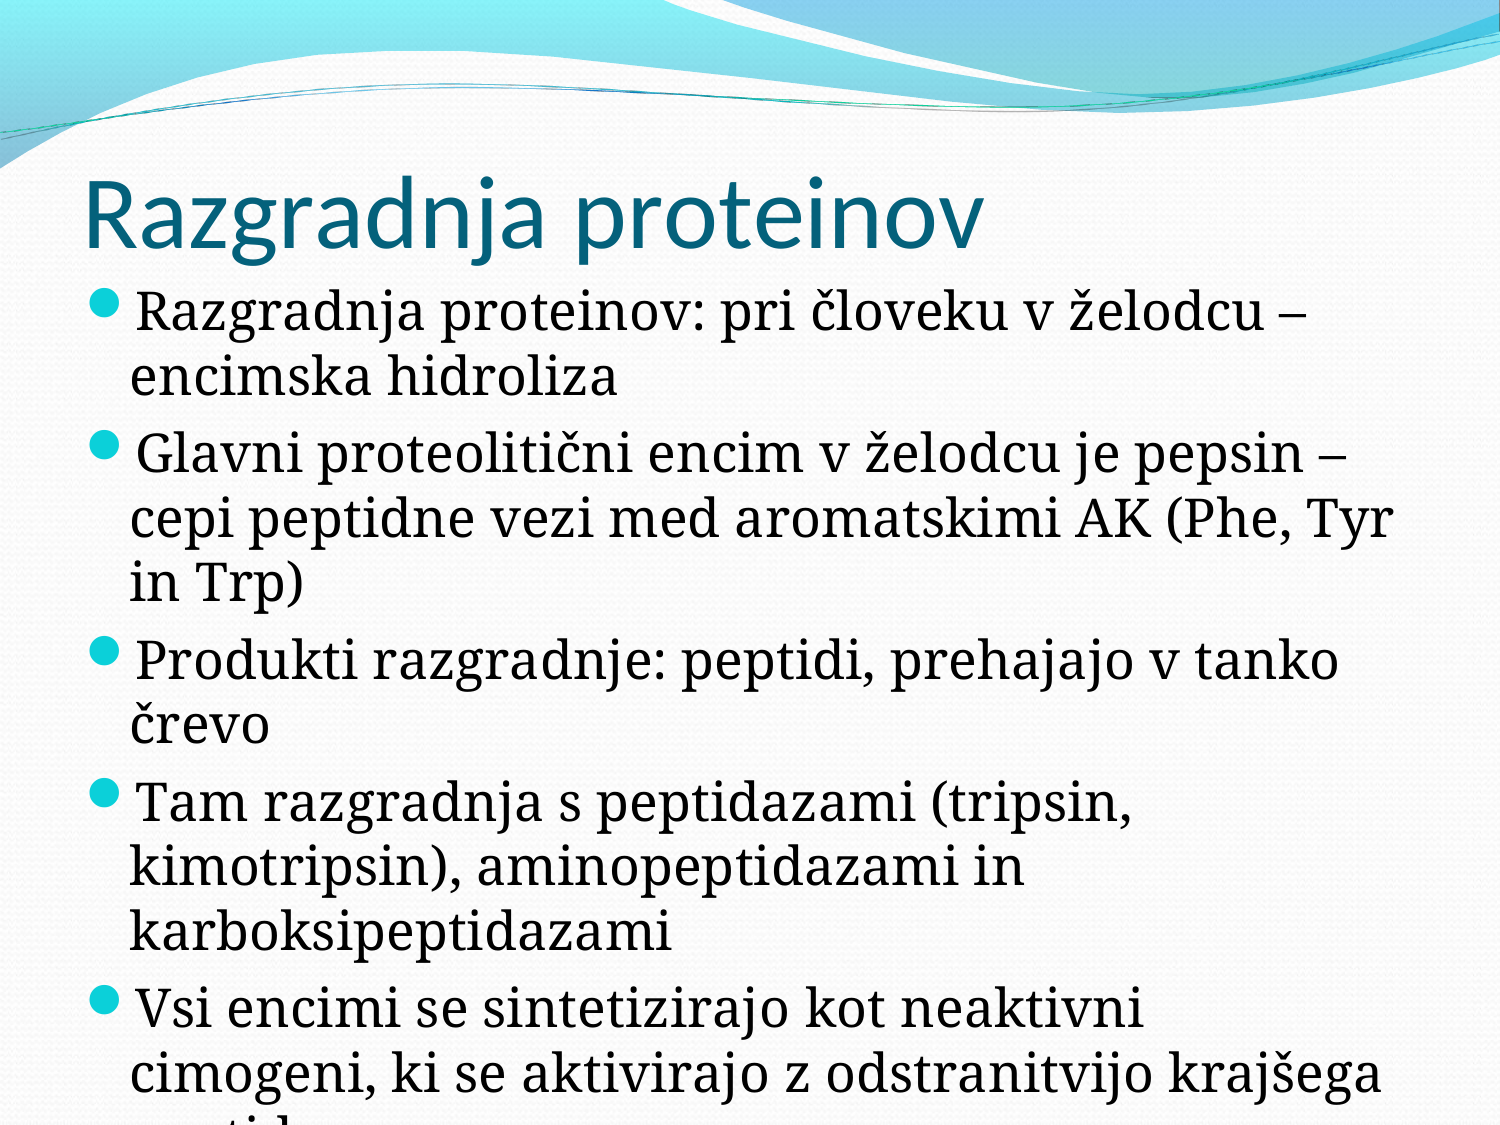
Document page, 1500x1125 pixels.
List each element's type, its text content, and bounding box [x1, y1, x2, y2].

list Razgradnja proteinov: pri človeku v želodcu – encimska hidroliza Glavni proteolitični encim v želodcu je pepsin – cepi peptidne vezi med aromatskimi AK (Phe, Tyr in Trp) Produkti razgradnje: peptidi, prehajajo v tanko črevo Tam razgradnja s peptidazami (tripsin, kimotripsin), aminopeptidazami in karboksipeptidazami Vsi encimi se sintetizirajo kot neaktivni cimogeni, ki se aktivirajo z odstranitvijo krajšega peptida Nastale AK se prenesejo v kri – nato gredo v glavnem v procese sinteze, le izjemoma v razgradne procese [70, 269, 1421, 1067]
picture [0, 0, 1500, 1125]
title Razgradnja proteinov [82, 81, 1433, 270]
